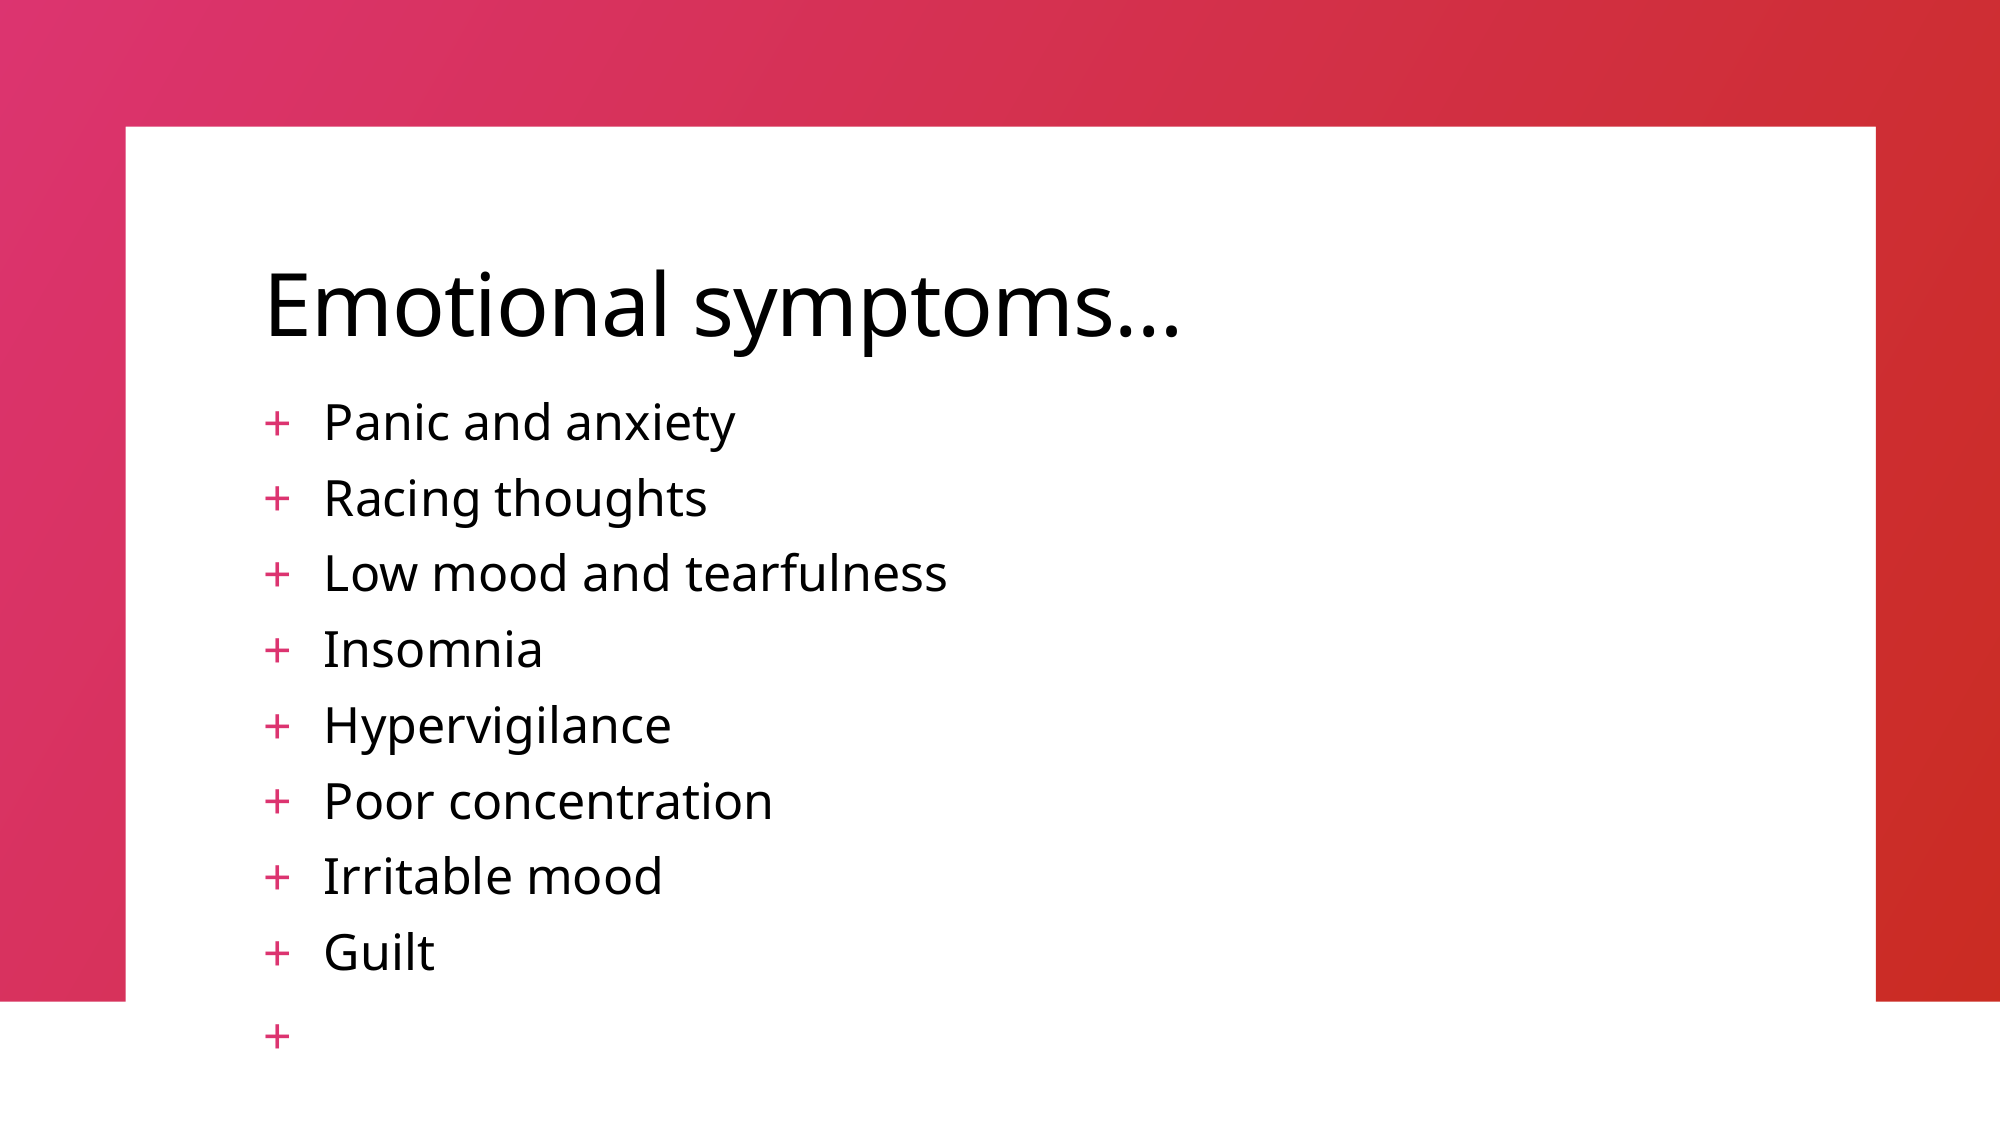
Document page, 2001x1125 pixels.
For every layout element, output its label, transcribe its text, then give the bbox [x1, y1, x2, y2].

list Panic and anxiety Racing thoughts Low mood and tearfulness Insomnia Hypervigilance Poor concentration Irritable mood Guilt [248, 387, 1749, 1001]
title Emotional symptoms… [248, 248, 1749, 387]
